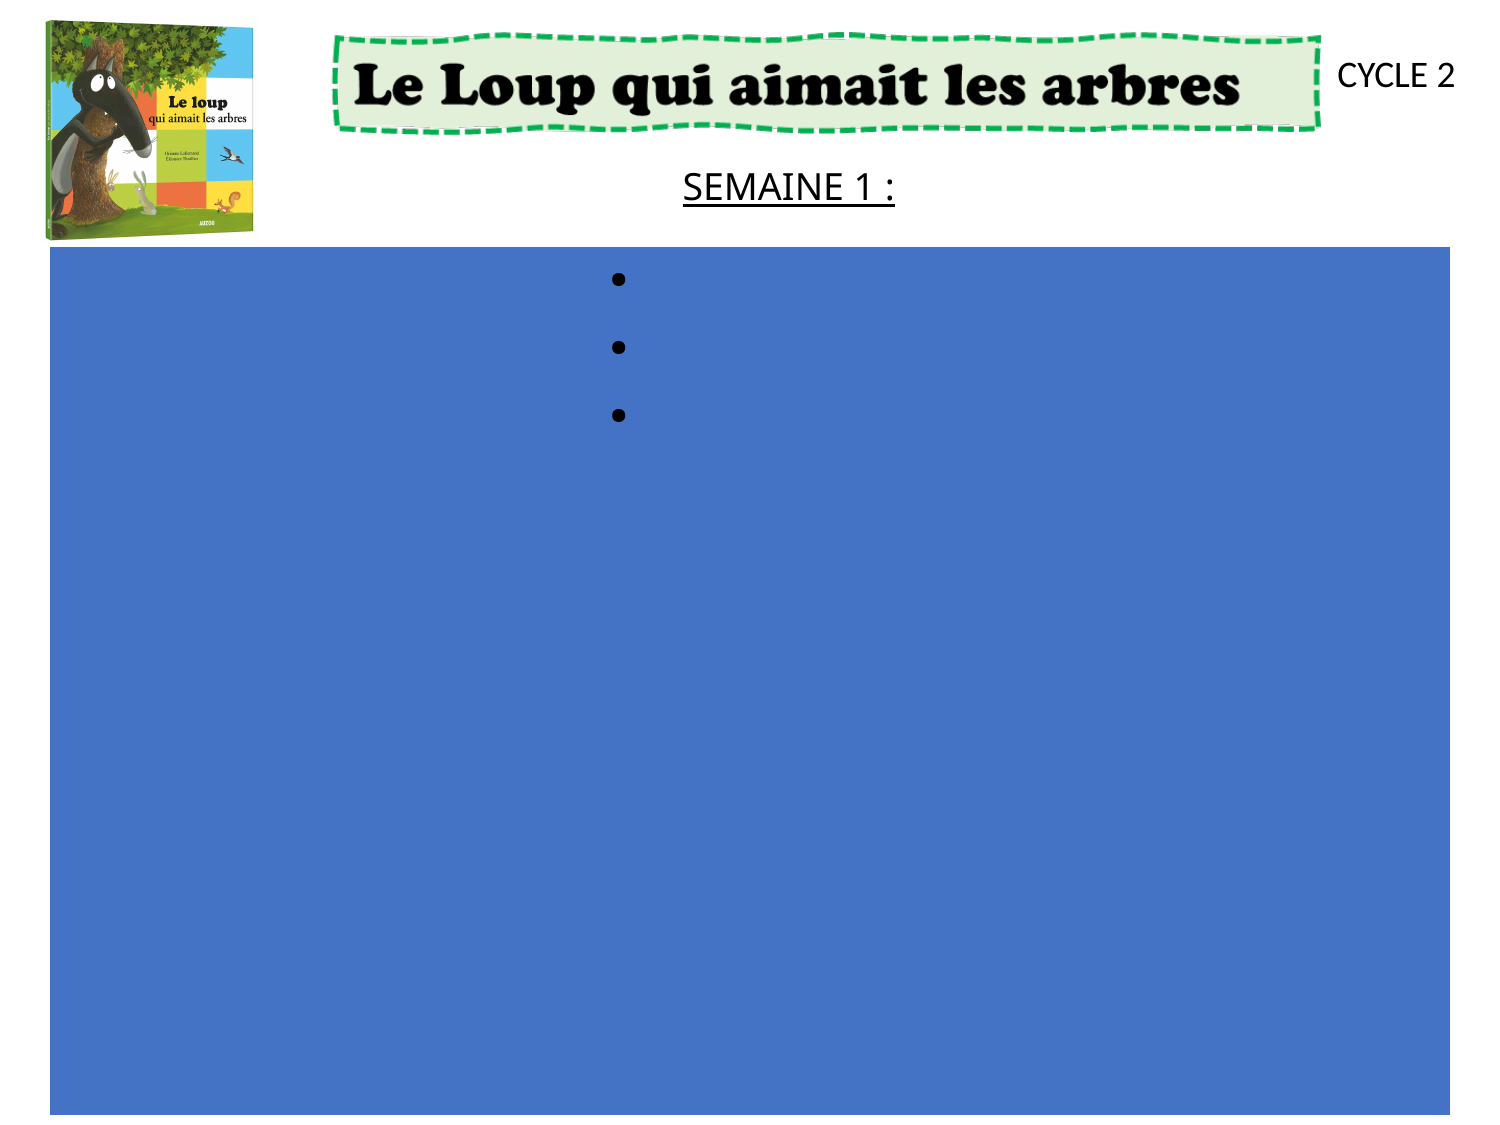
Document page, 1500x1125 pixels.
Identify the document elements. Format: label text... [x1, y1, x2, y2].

picture [40, 15, 258, 244]
text_box SEMAINE 1 : [668, 156, 910, 216]
table_cell [248, 898, 610, 1115]
text_box CYCLE 2 [1322, 42, 1471, 102]
text_box 20 minutes [460, 1115, 602, 1124]
table_cell [610, 681, 1450, 898]
table_header [248, 247, 610, 464]
table_cell [50, 681, 248, 898]
table_cell [248, 464, 610, 681]
picture [316, 27, 1322, 156]
table_header [50, 247, 248, 464]
table_cell [248, 681, 610, 898]
table_cell [50, 898, 248, 1115]
text_box individuel [44, 614, 50, 669]
table_cell [50, 464, 248, 681]
text_box Ecoute page 16 fin [245, 1115, 460, 1124]
table_cell [610, 898, 1450, 1115]
table_cell [610, 464, 1450, 681]
table_header [610, 247, 1450, 464]
